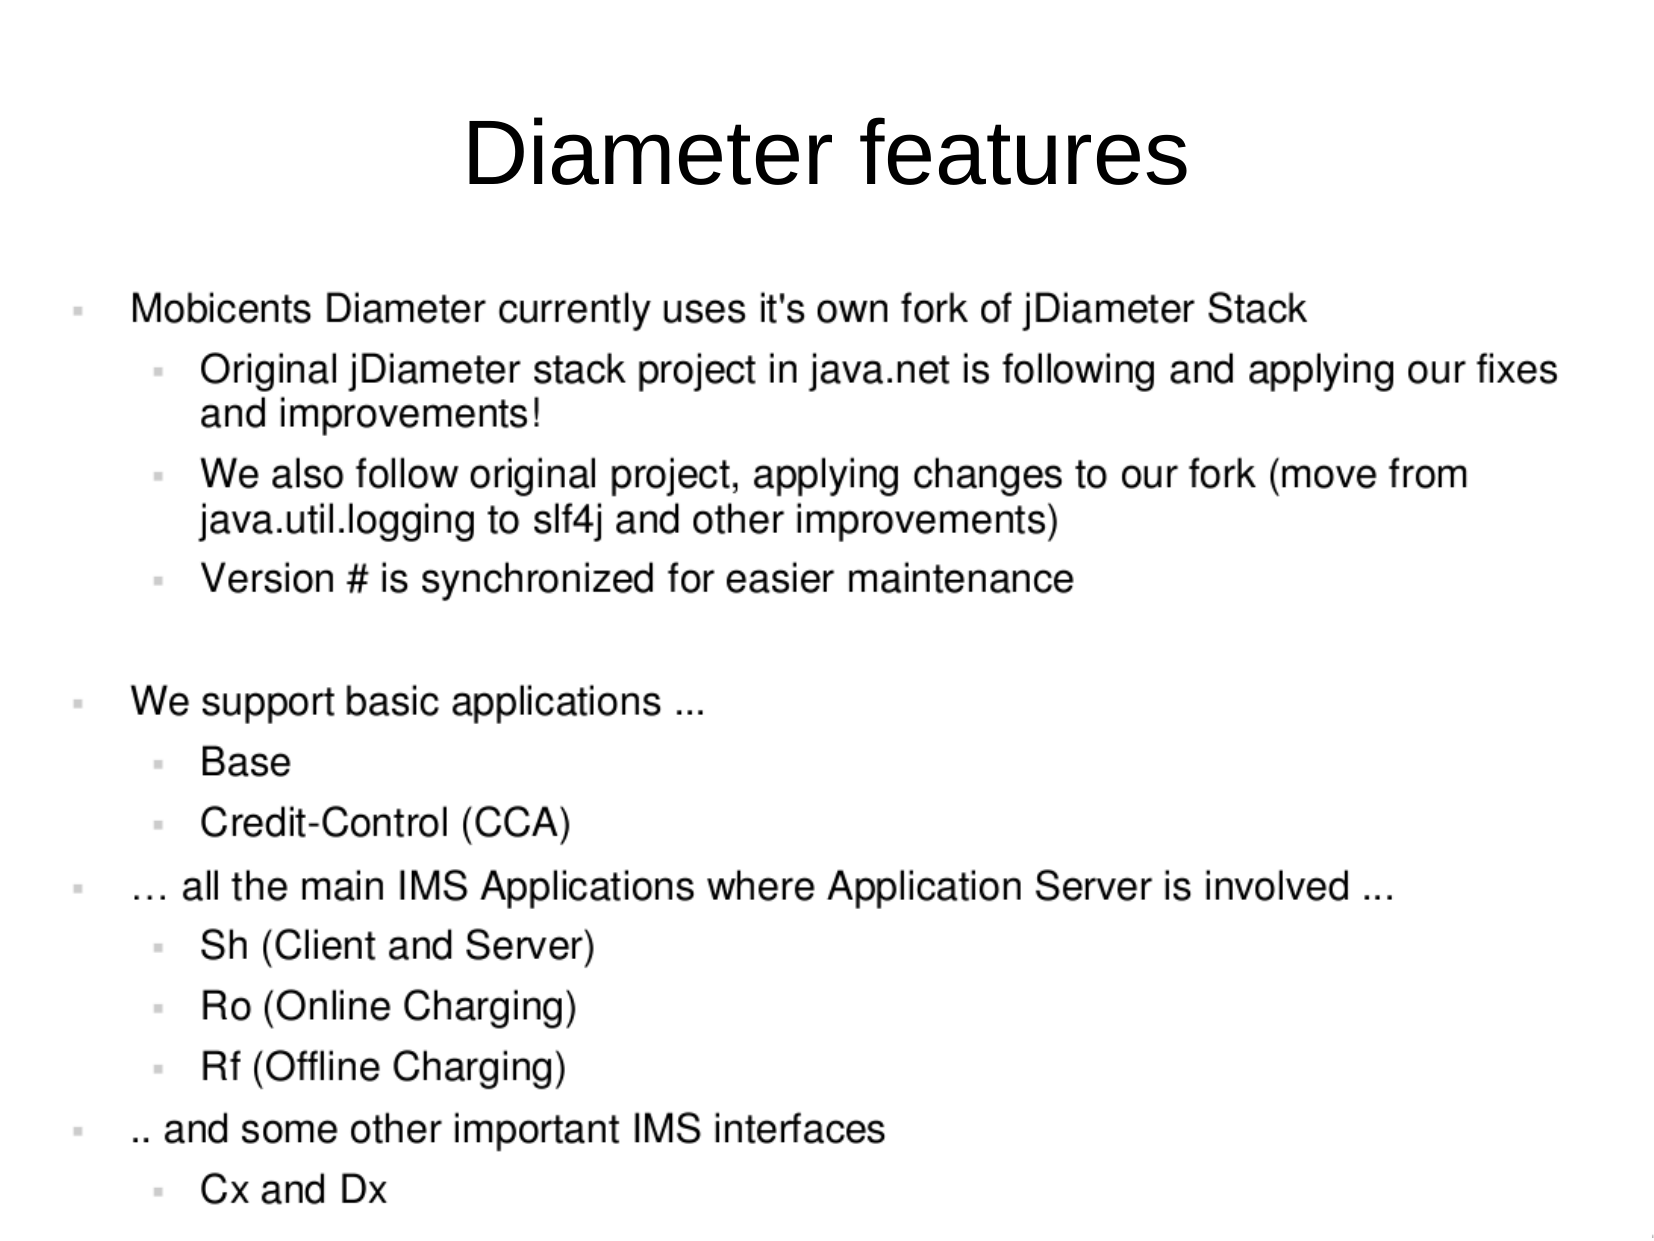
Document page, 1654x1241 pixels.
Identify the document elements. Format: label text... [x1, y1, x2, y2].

picture [0, 257, 1654, 1238]
title Diameter features [82, 56, 1571, 250]
